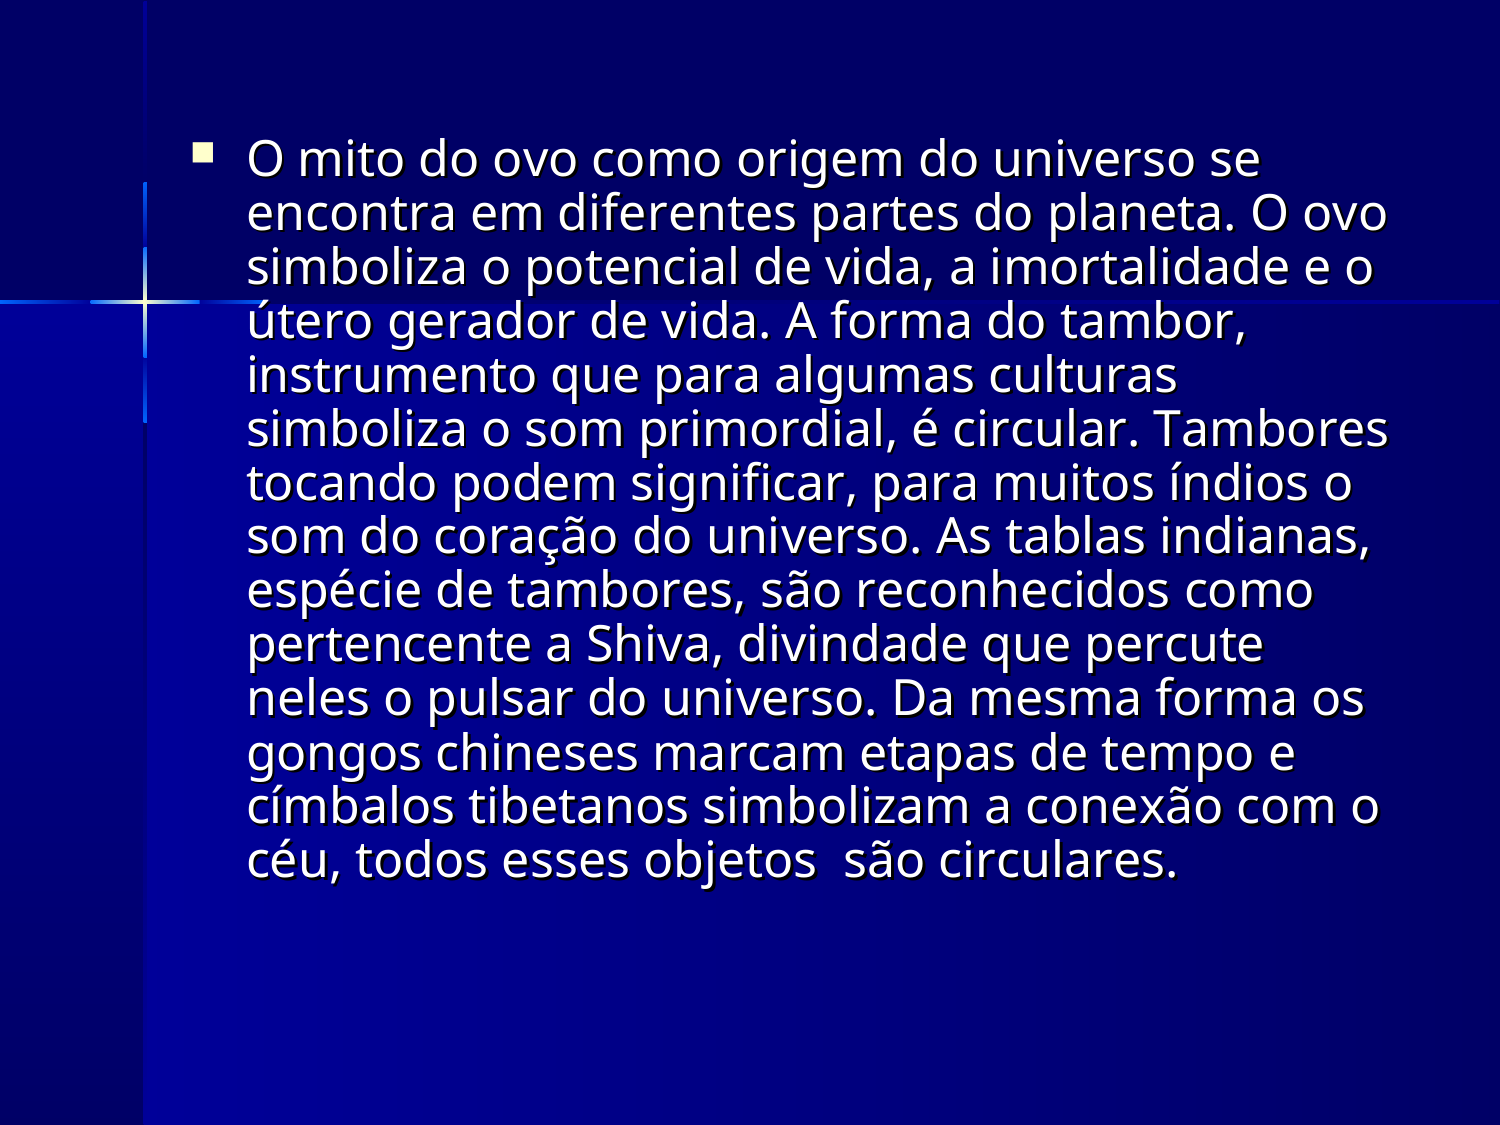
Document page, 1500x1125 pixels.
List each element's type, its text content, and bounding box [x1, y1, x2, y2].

list O mito do ovo como origem do universo se encontra em diferentes partes do planeta. O ovo simboliza o potencial de vida, a imortalidade e o útero gerador de vida. A forma do tambor, instrumento que para algumas culturas simboliza o som primordial, é circular. Tambores tocando podem significar, para muitos índios o som do coração do universo. As tablas indianas, espécie de tambores, são reconhecidos como pertencente a Shiva, divindade que percute neles o pulsar do universo. Da mesma forma os gongos chineses marcam etapas de tempo e címbalos tibetanos simbolizam a conexão com o céu, todos esses objetos são circulares. [174, 125, 1413, 1000]
